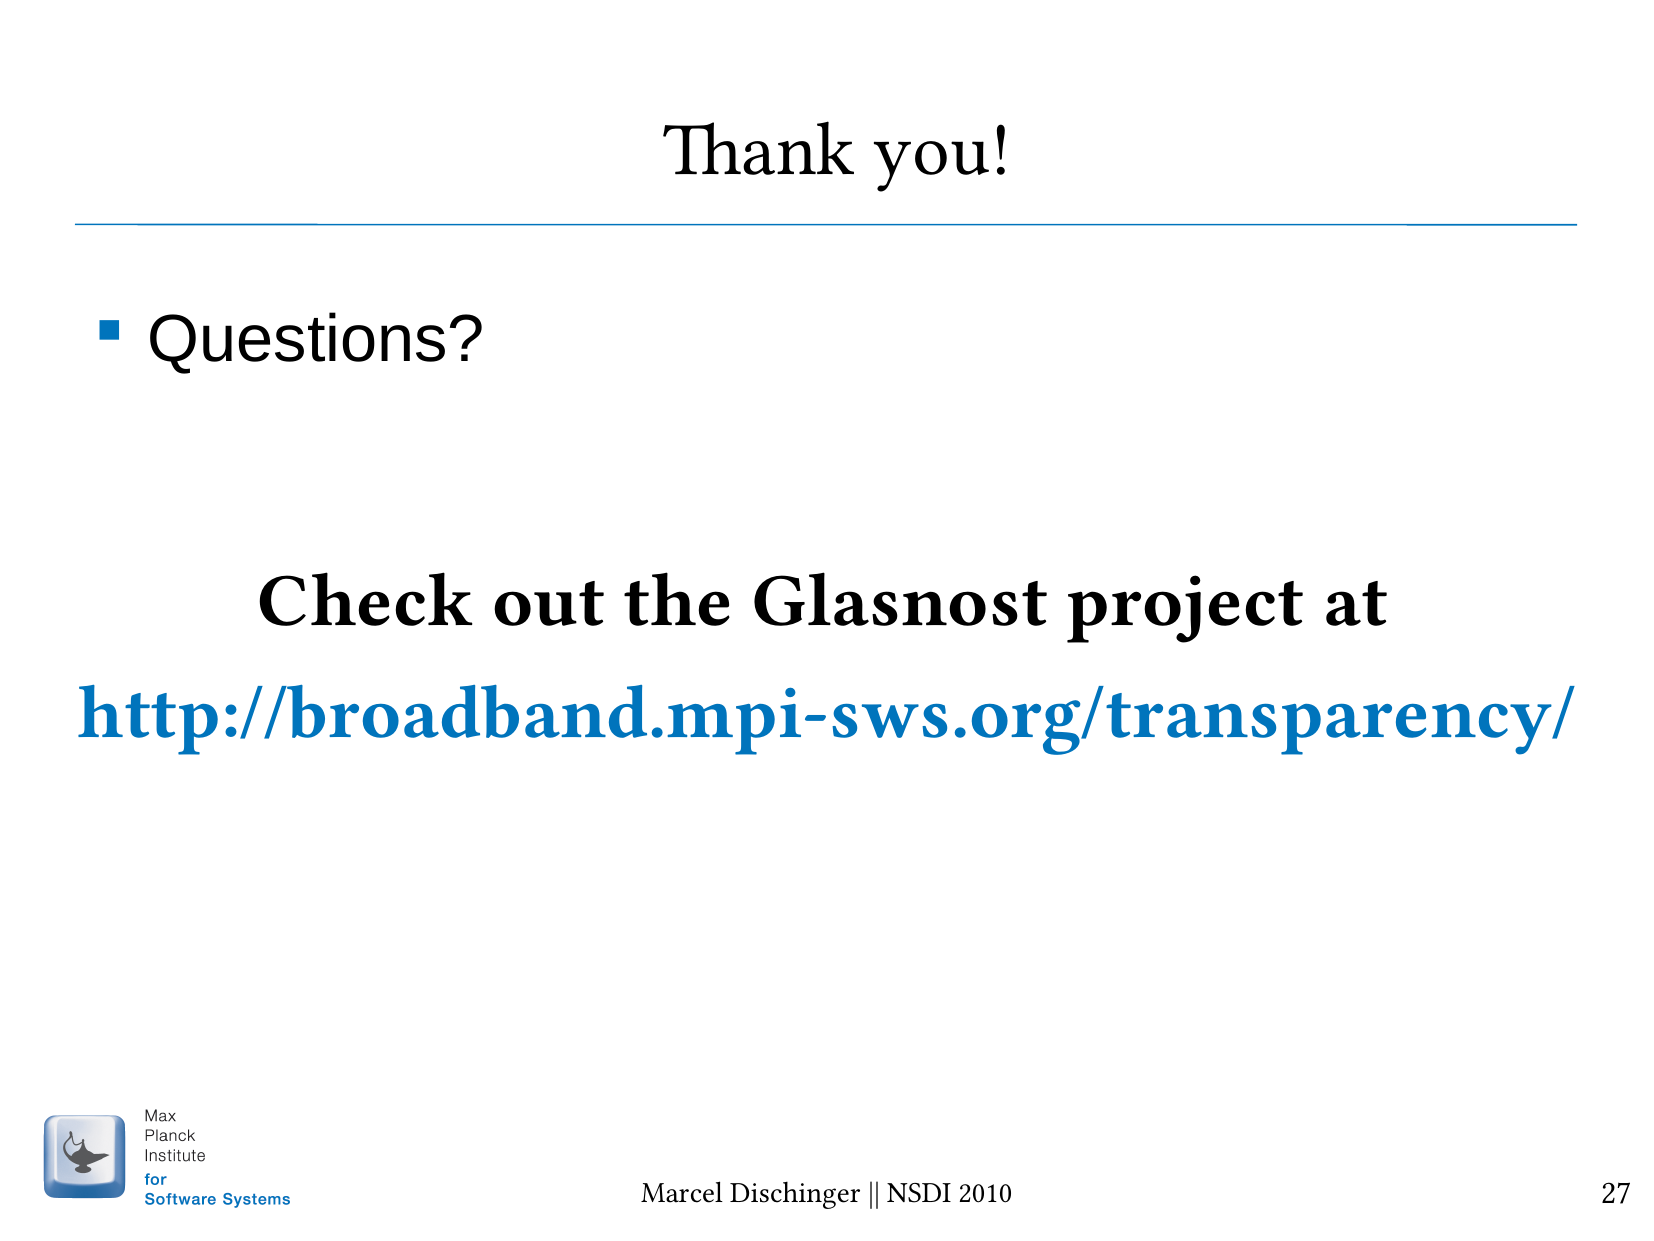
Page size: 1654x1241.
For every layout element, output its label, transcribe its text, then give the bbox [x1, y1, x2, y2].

list Check out the Glasnost project at http://broadband.mpi-sws.org/transparency/ [77, 532, 1579, 1104]
title Thank you! [54, 51, 1621, 252]
list Questions? [77, 1104, 1579, 1180]
list Questions? [77, 277, 1579, 532]
